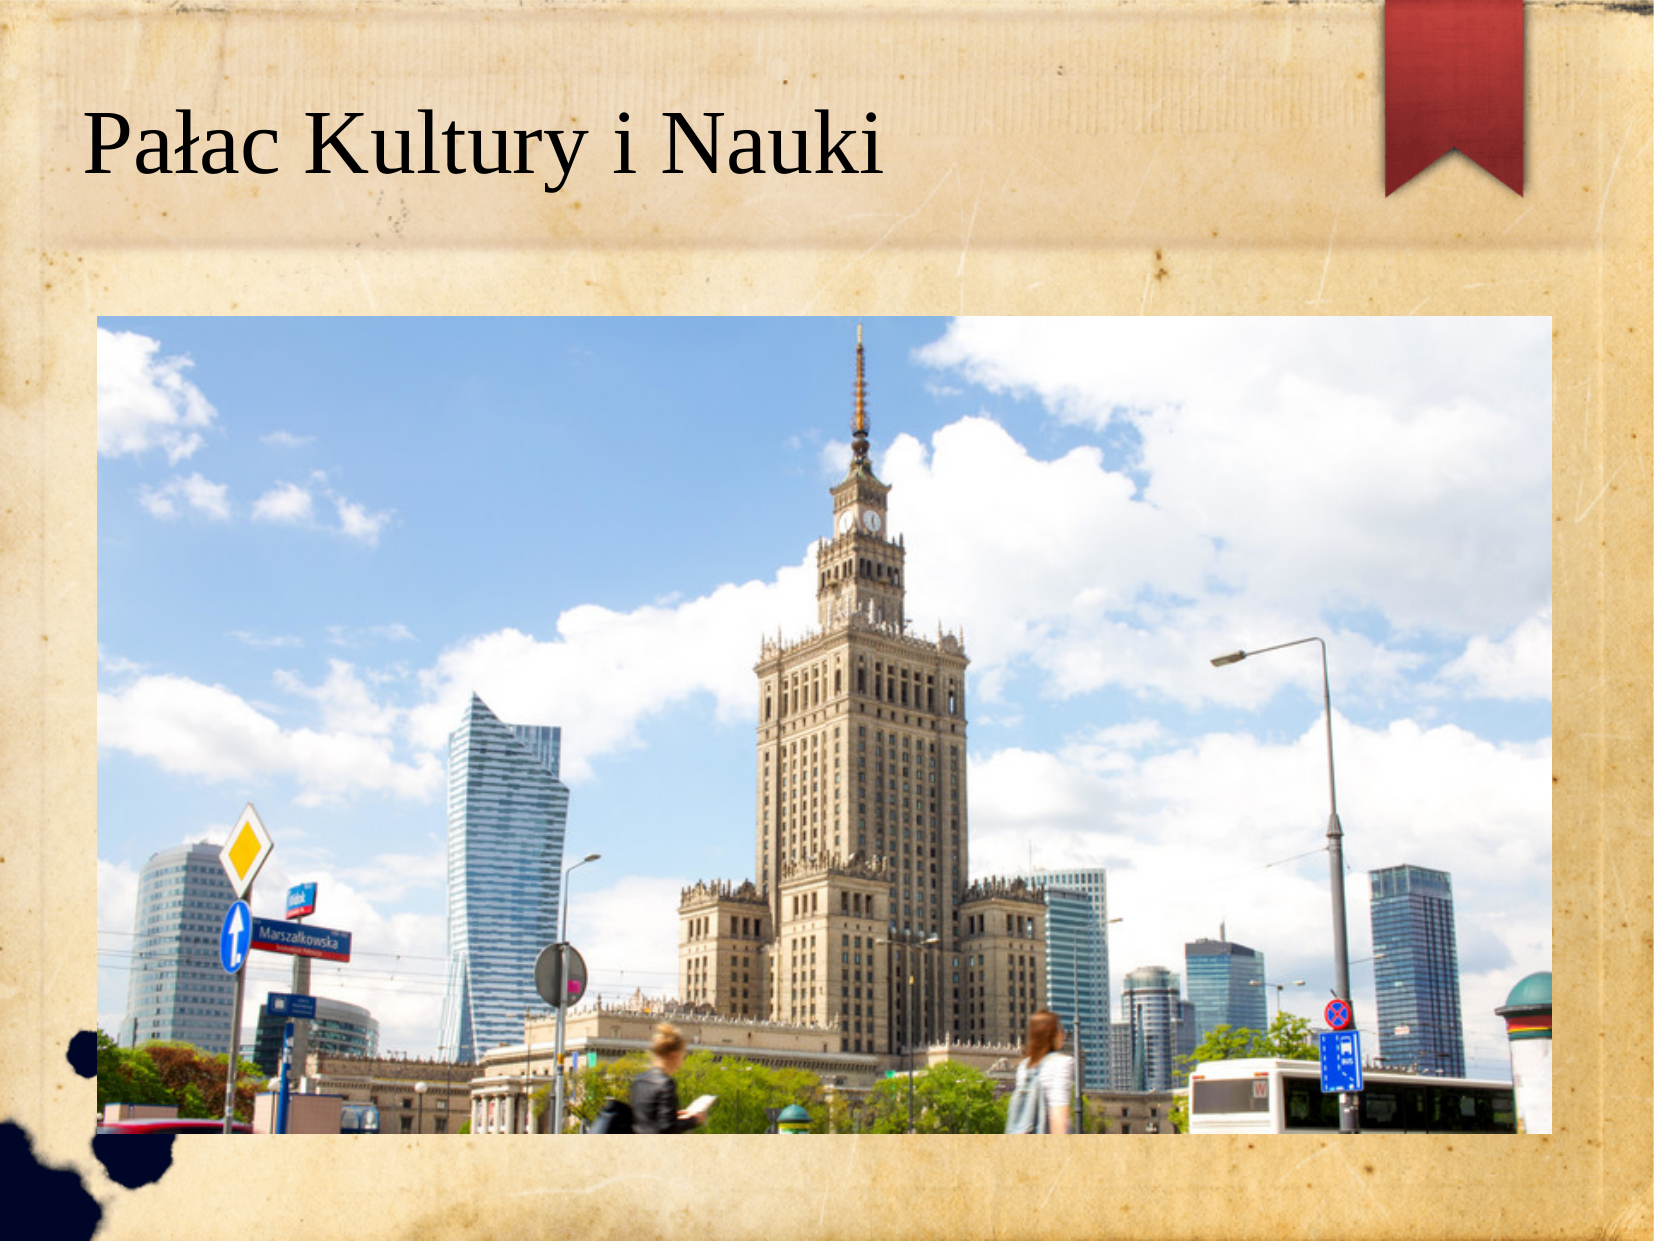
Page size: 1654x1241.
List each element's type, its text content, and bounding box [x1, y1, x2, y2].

title Pałac Kultury i Nauki [82, 49, 1347, 237]
picture [0, 0, 1654, 1241]
